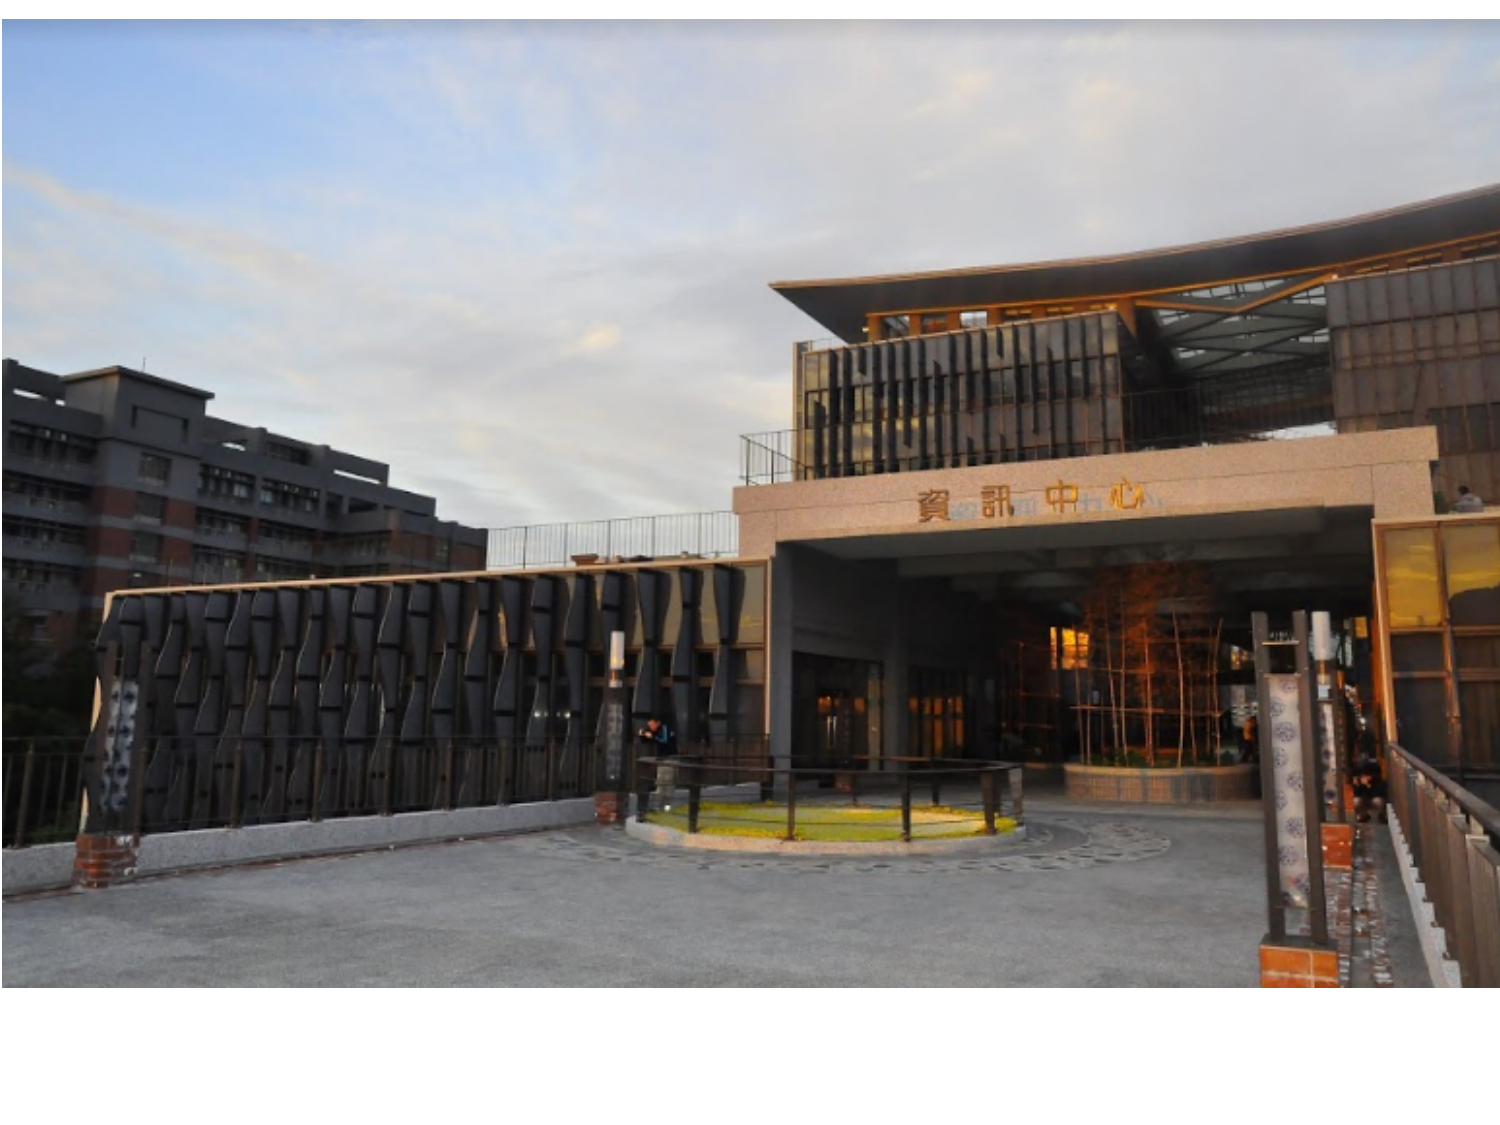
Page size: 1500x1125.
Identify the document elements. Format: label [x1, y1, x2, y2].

picture [2, 19, 1500, 988]
